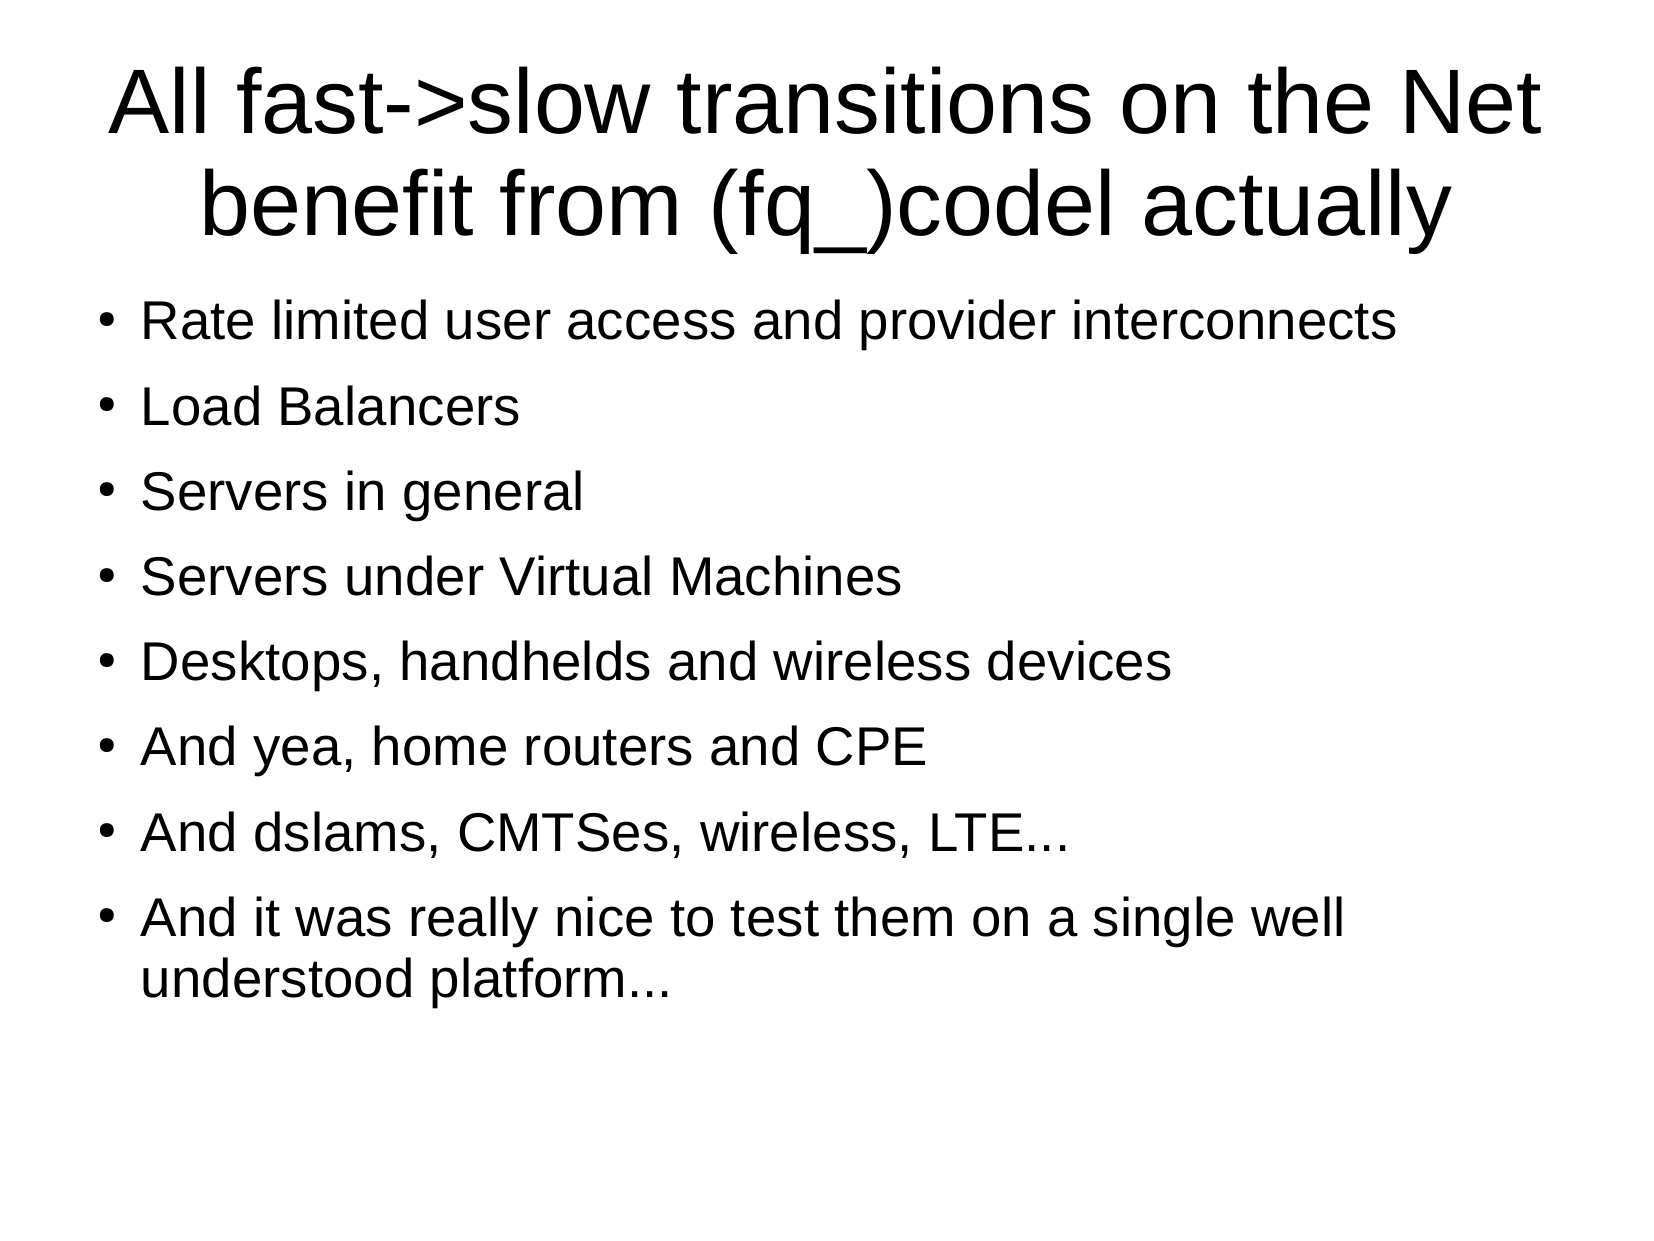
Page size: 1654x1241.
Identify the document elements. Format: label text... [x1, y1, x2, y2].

list Rate limited user access and provider interconnects Load Balancers Servers in general Servers under Virtual Machines Desktops, handhelds and wireless devices And yea, home routers and CPE And dslams, CMTSes, wireless, LTE... And it was really nice to test them on a single well understood platform... [82, 290, 1538, 1010]
title All fast->slow transitions on the Net benefit from (fq_)codel actually [82, 49, 1571, 257]
